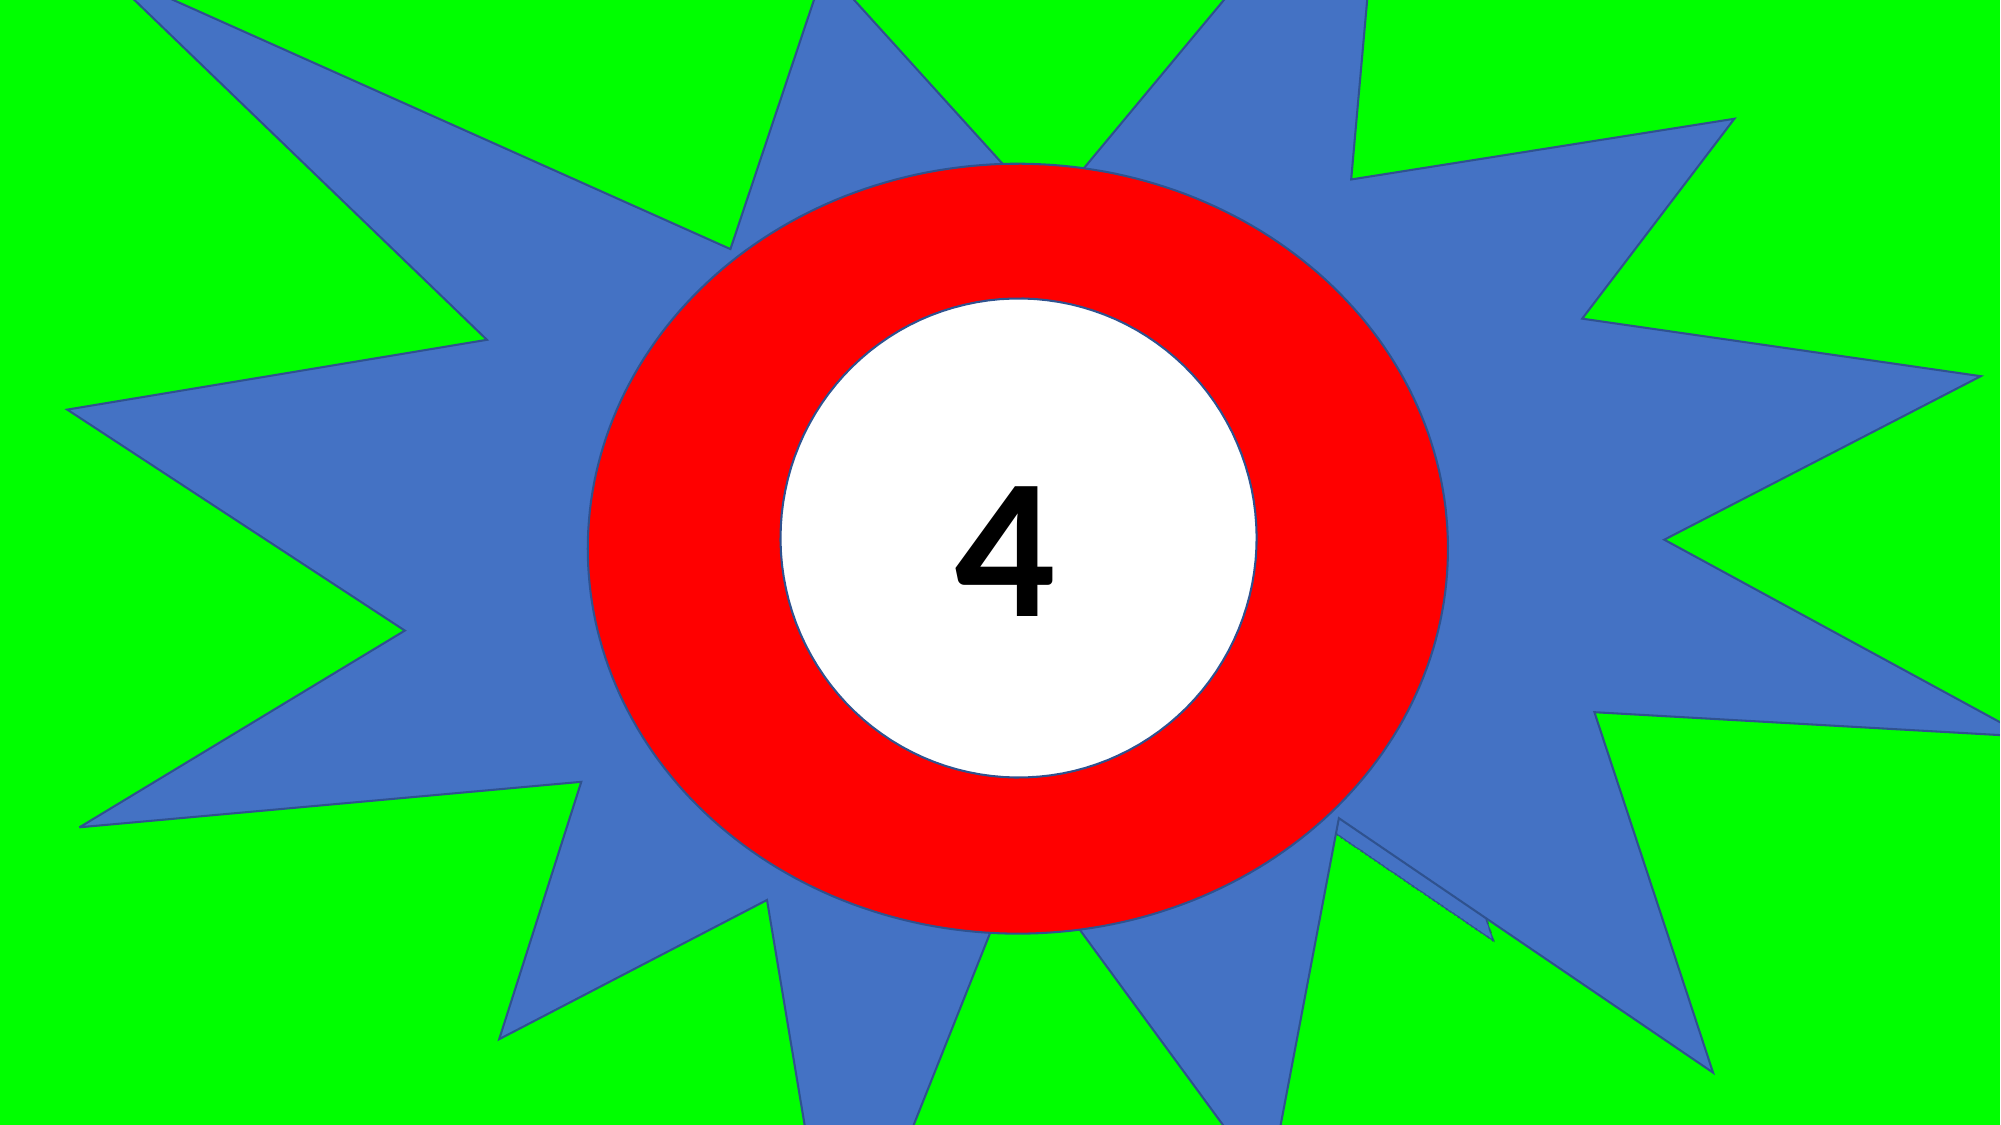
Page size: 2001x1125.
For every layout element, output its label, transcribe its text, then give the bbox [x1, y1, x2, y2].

picture [271, 783, 804, 1125]
picture [856, 0, 1223, 168]
picture [1352, 0, 1729, 179]
picture [1584, 128, 1729, 339]
text_box 4 [939, 409, 1257, 667]
picture [1666, 507, 1729, 574]
picture [271, 0, 813, 248]
picture [1281, 713, 1729, 1125]
picture [271, 133, 485, 375]
picture [271, 544, 403, 710]
picture [915, 930, 1222, 1125]
text_box [67, 0, 2000, 1125]
